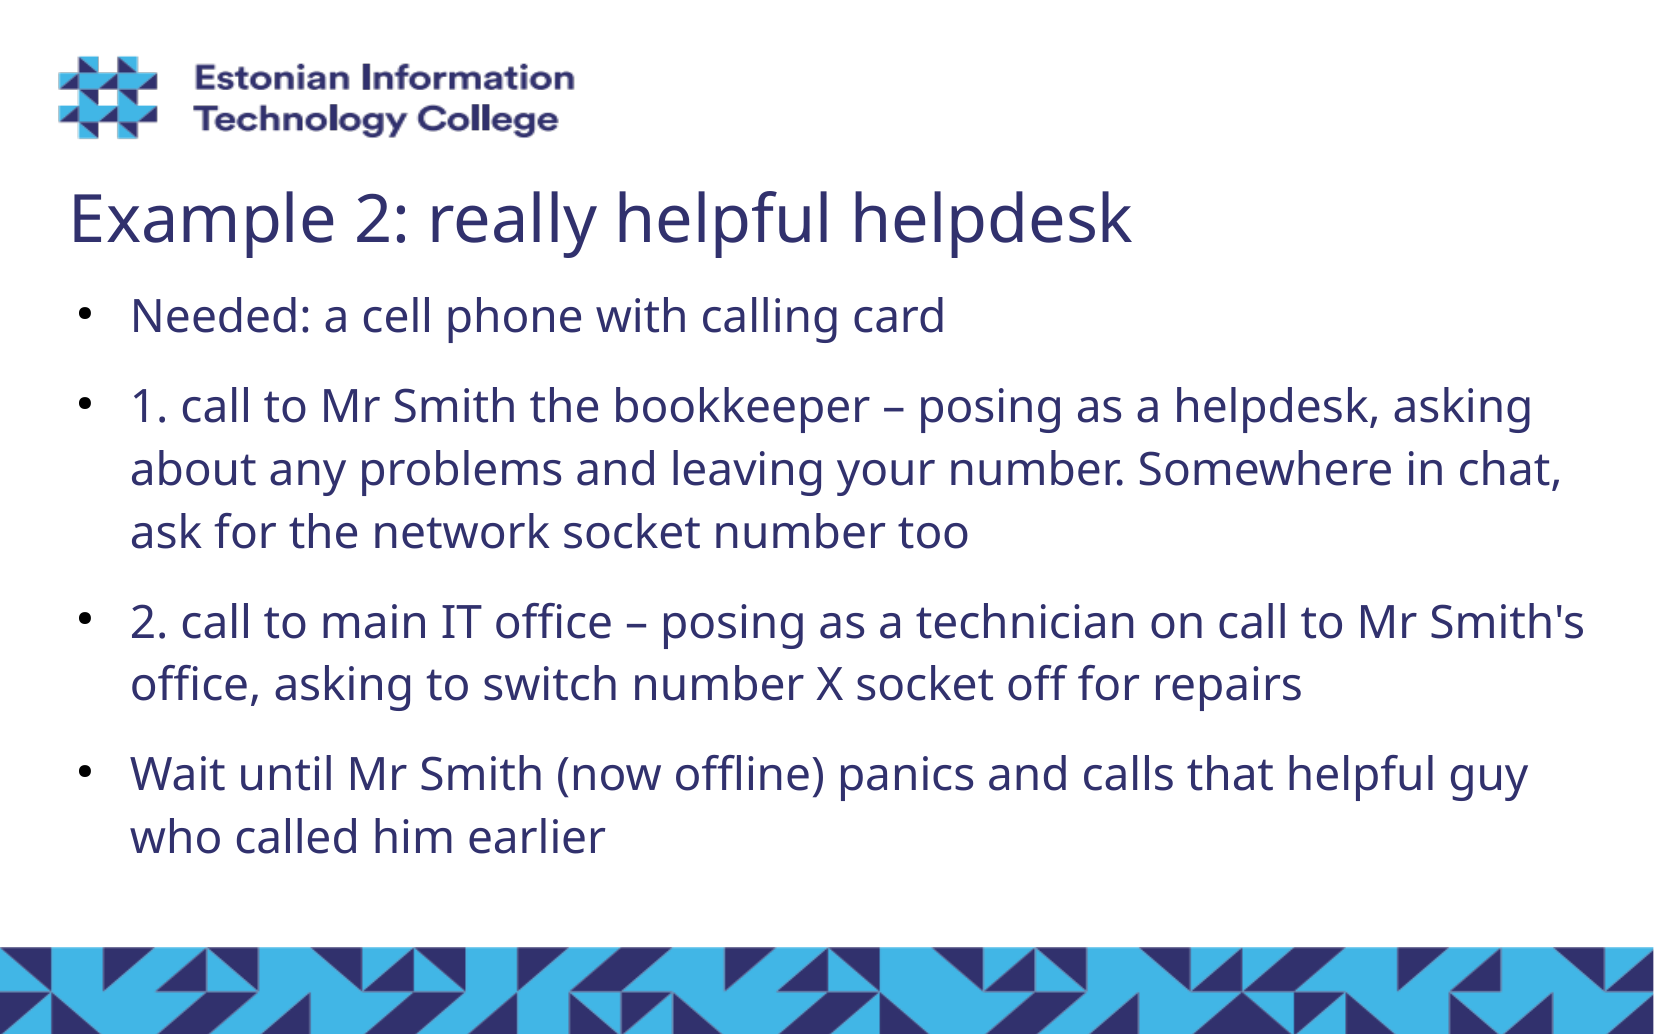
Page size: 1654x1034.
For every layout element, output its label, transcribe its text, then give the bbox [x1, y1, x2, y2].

list Needed: a cell phone with calling card 1. call to Mr Smith the bookkeeper – posing as a helpdesk, asking about any problems and leaving your number. Somewhere in chat, ask for the network socket number too 2. call to main IT office – posing as a technician on call to Mr Smith's office, asking to switch number X socket off for repairs Wait until Mr Smith (now offline) panics and calls that helpful guy who called him earlier [59, 283, 1595, 936]
title Example 2: really helpful helpdesk [68, 147, 1536, 283]
